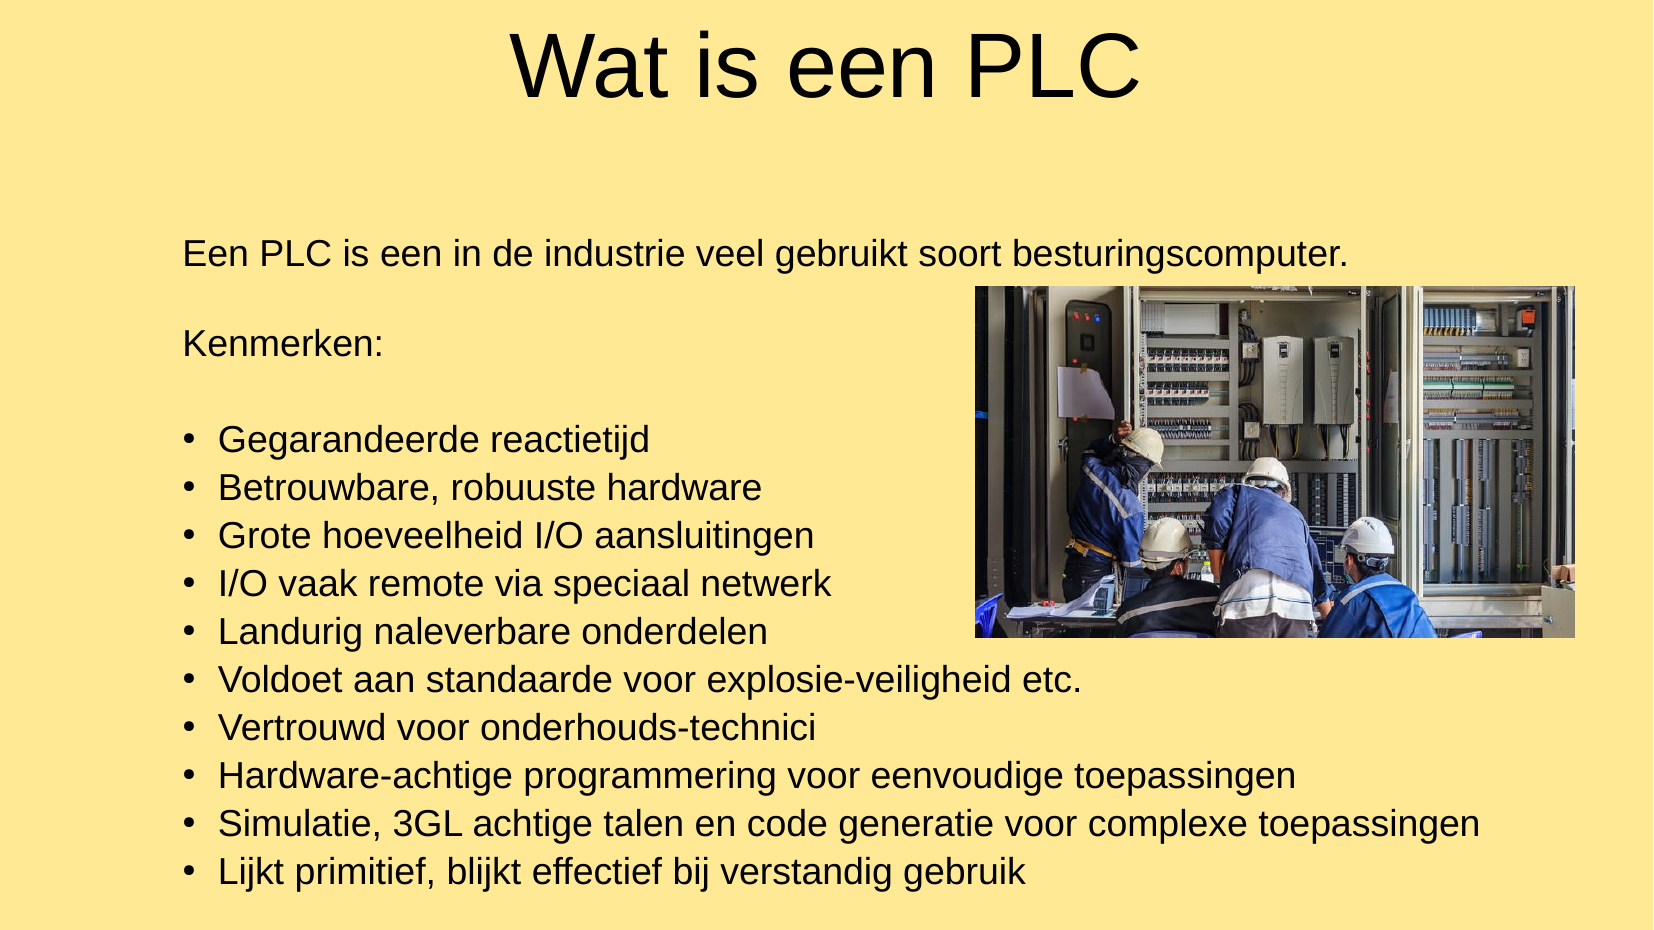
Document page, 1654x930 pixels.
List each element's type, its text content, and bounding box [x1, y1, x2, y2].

title Wat is een PLC [82, 6, 1571, 125]
picture [975, 286, 1575, 638]
text_box Een PLC is een in de industrie veel gebruikt soort besturingscomputer. Kenmerken: Gegarandeerde reactietijd Betrouwbare, robuuste hardware Grote hoeveelheid I/O aansluitingen I/O vaak remote via speciaal netwerk Landurig naleverbare onderdelen Voldoet aan standaarde voor explosie-veiligheid etc. Vertrouwd voor onderhouds-technici Hardware-achtige programmering voor eenvoudige toepassingen Simulatie, 3GL achtige talen en code generatie voor complexe toepassingen Lijkt primitief, blijkt effectief bij verstandig gebruik [167, 225, 1496, 901]
